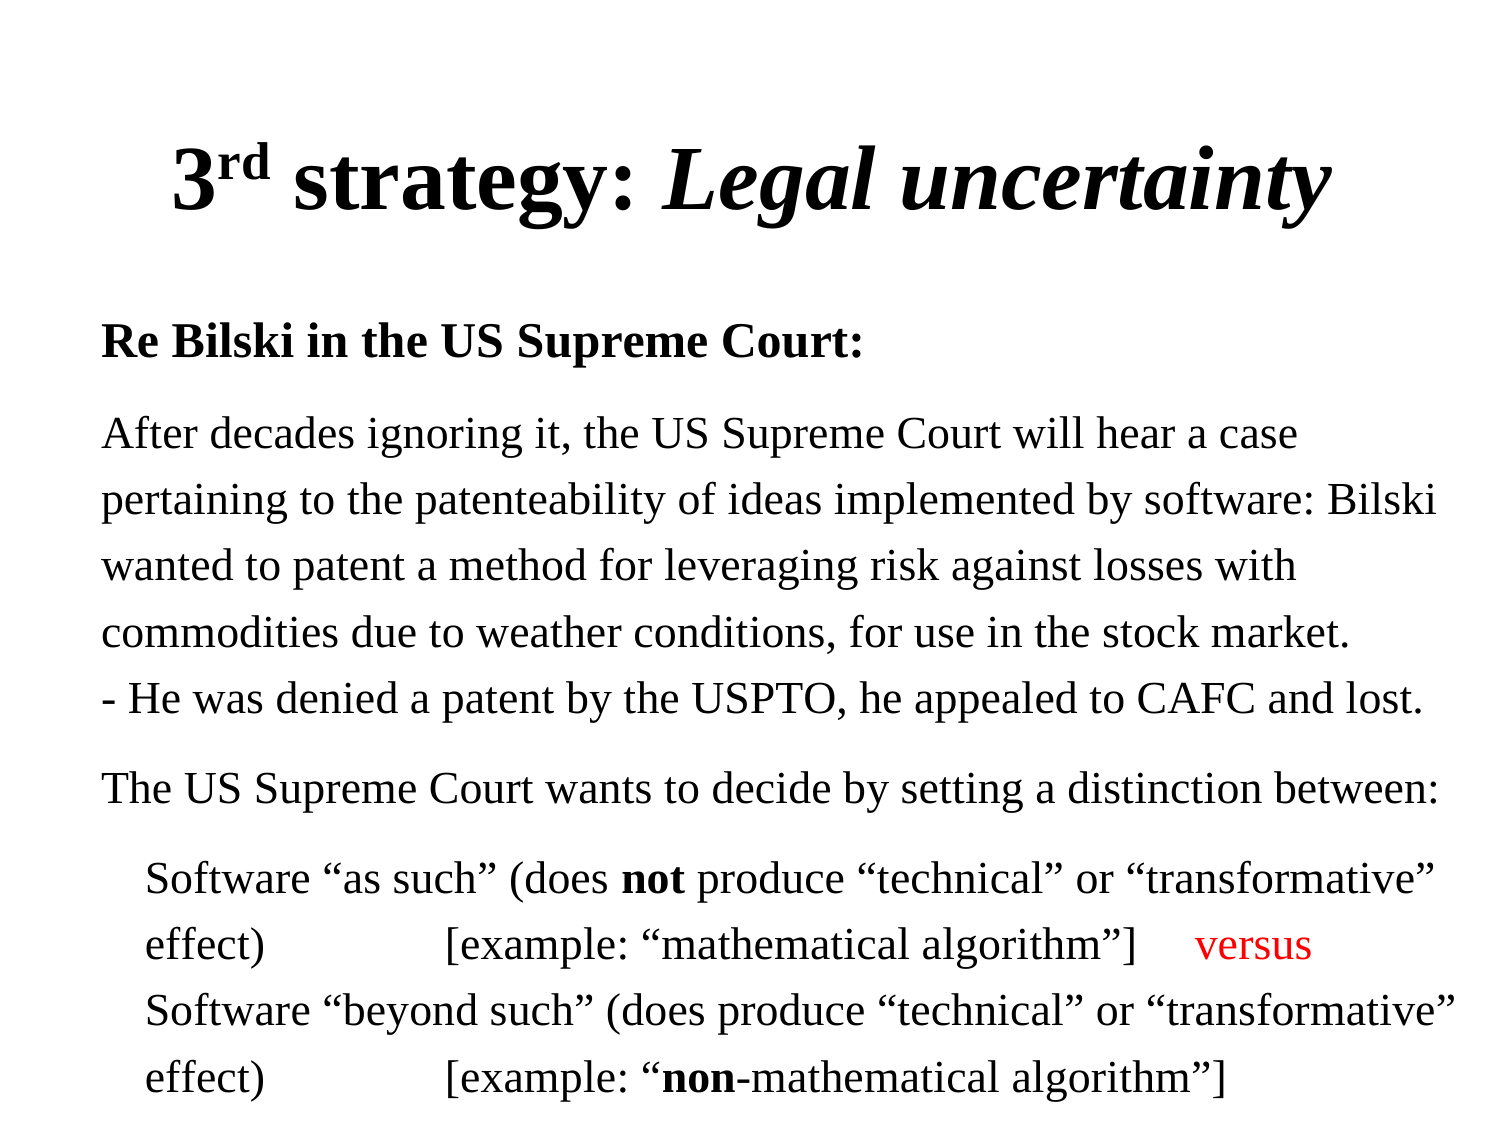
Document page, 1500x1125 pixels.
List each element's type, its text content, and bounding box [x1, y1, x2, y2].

text_box Re Bilski in the US Supreme Court: After decades ignoring it, the US Supreme Court will hear a case pertaining to the patenteability of ideas implemented by software: Bilski wanted to patent a method for leveraging risk against losses with commodities due to weather conditions, for use in the stock market. - He was denied a patent by the USPTO, he appealed to CAFC and lost. The US Supreme Court wants to decide by setting a distinction between: Software “as such” (does not produce “technical” or “transformative” effect) [example: “mathematical algorithm”] versus Software “beyond such” (does produce “technical” or “transformative” effect) [example: “non-mathematical algorithm”] [101, 298, 1459, 1103]
title 3rd strategy: Legal uncertainty [87, 52, 1416, 307]
